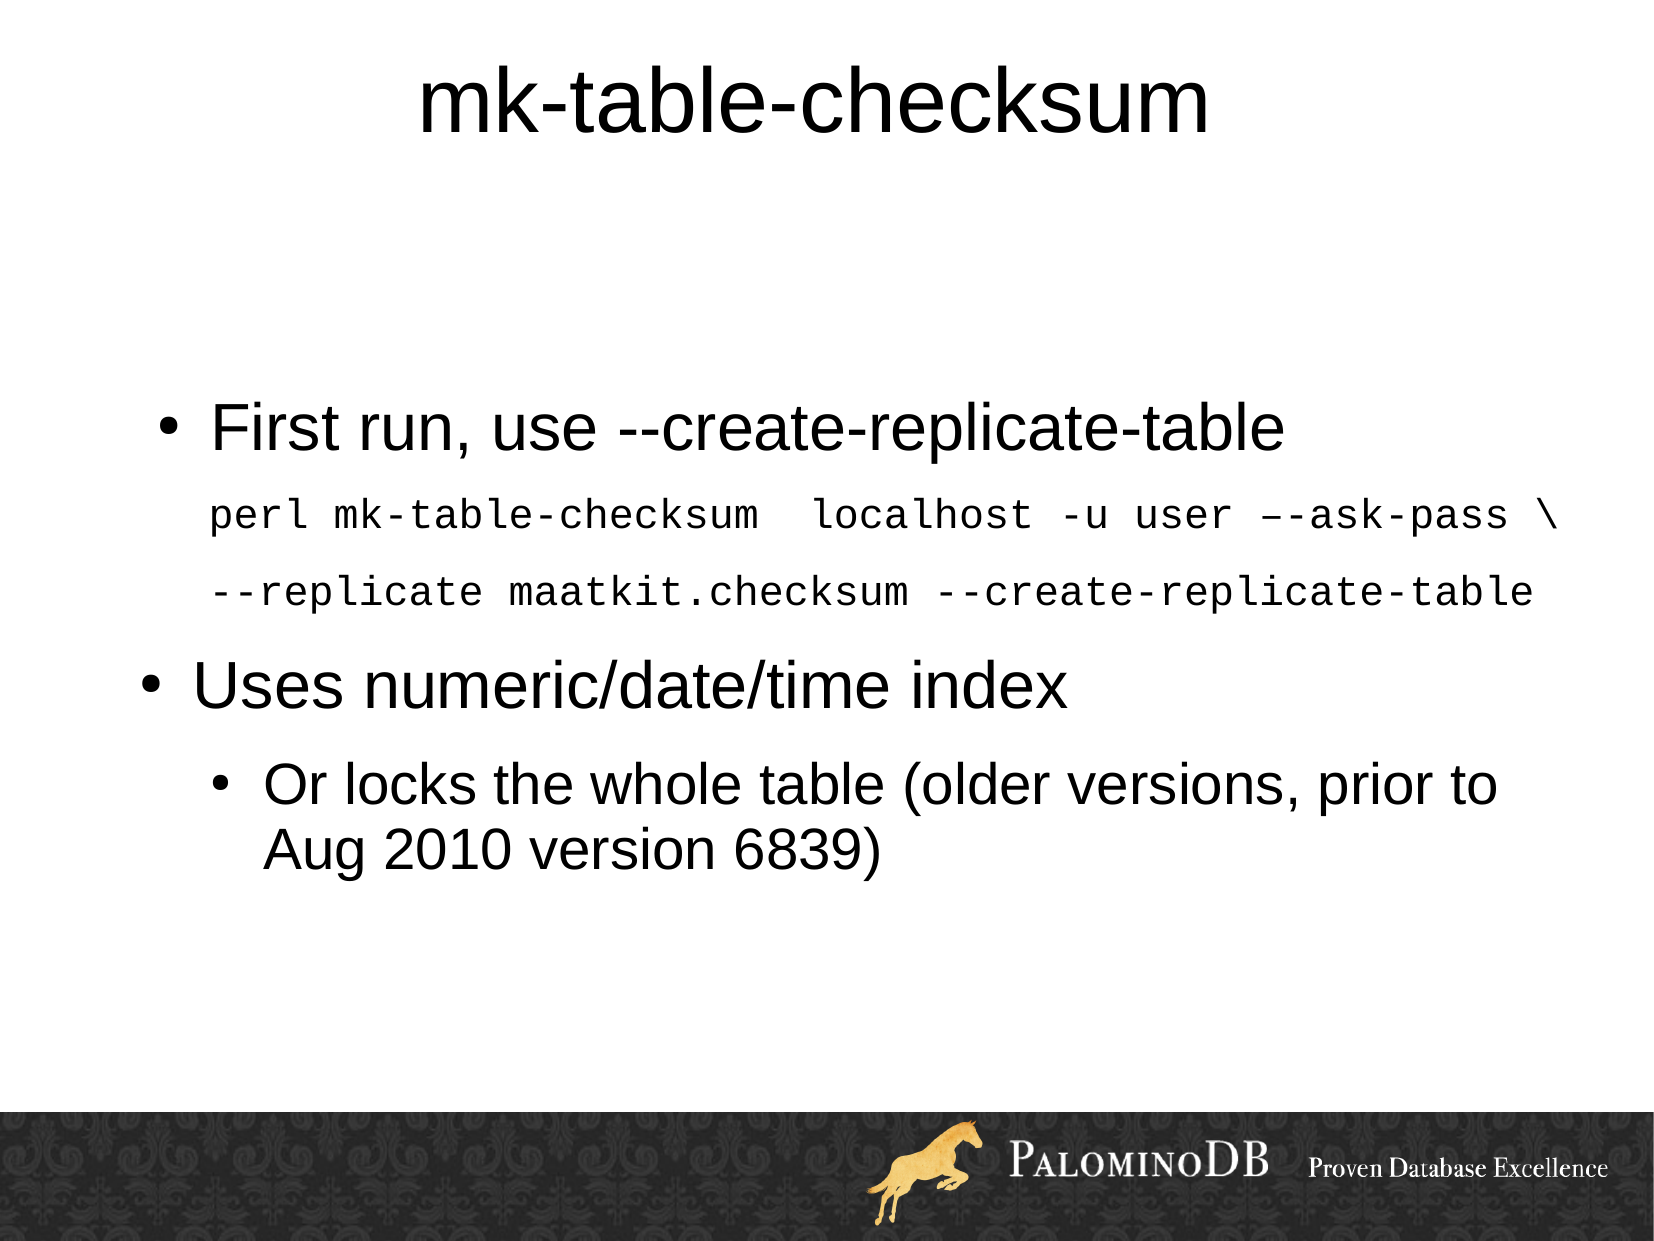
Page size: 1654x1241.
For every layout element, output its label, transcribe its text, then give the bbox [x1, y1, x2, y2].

list First run, use --create-replicate-table perl mk-table-checksum localhost -u user –-ask-pass \ --replicate maatkit.checksum --create-replicate-table Uses numeric/date/time index Or locks the whole table (older versions, prior to Aug 2010 version 6839) [121, 285, 1576, 1068]
title mk-table-checksum [80, 32, 1551, 171]
picture [0, 1109, 1654, 1241]
